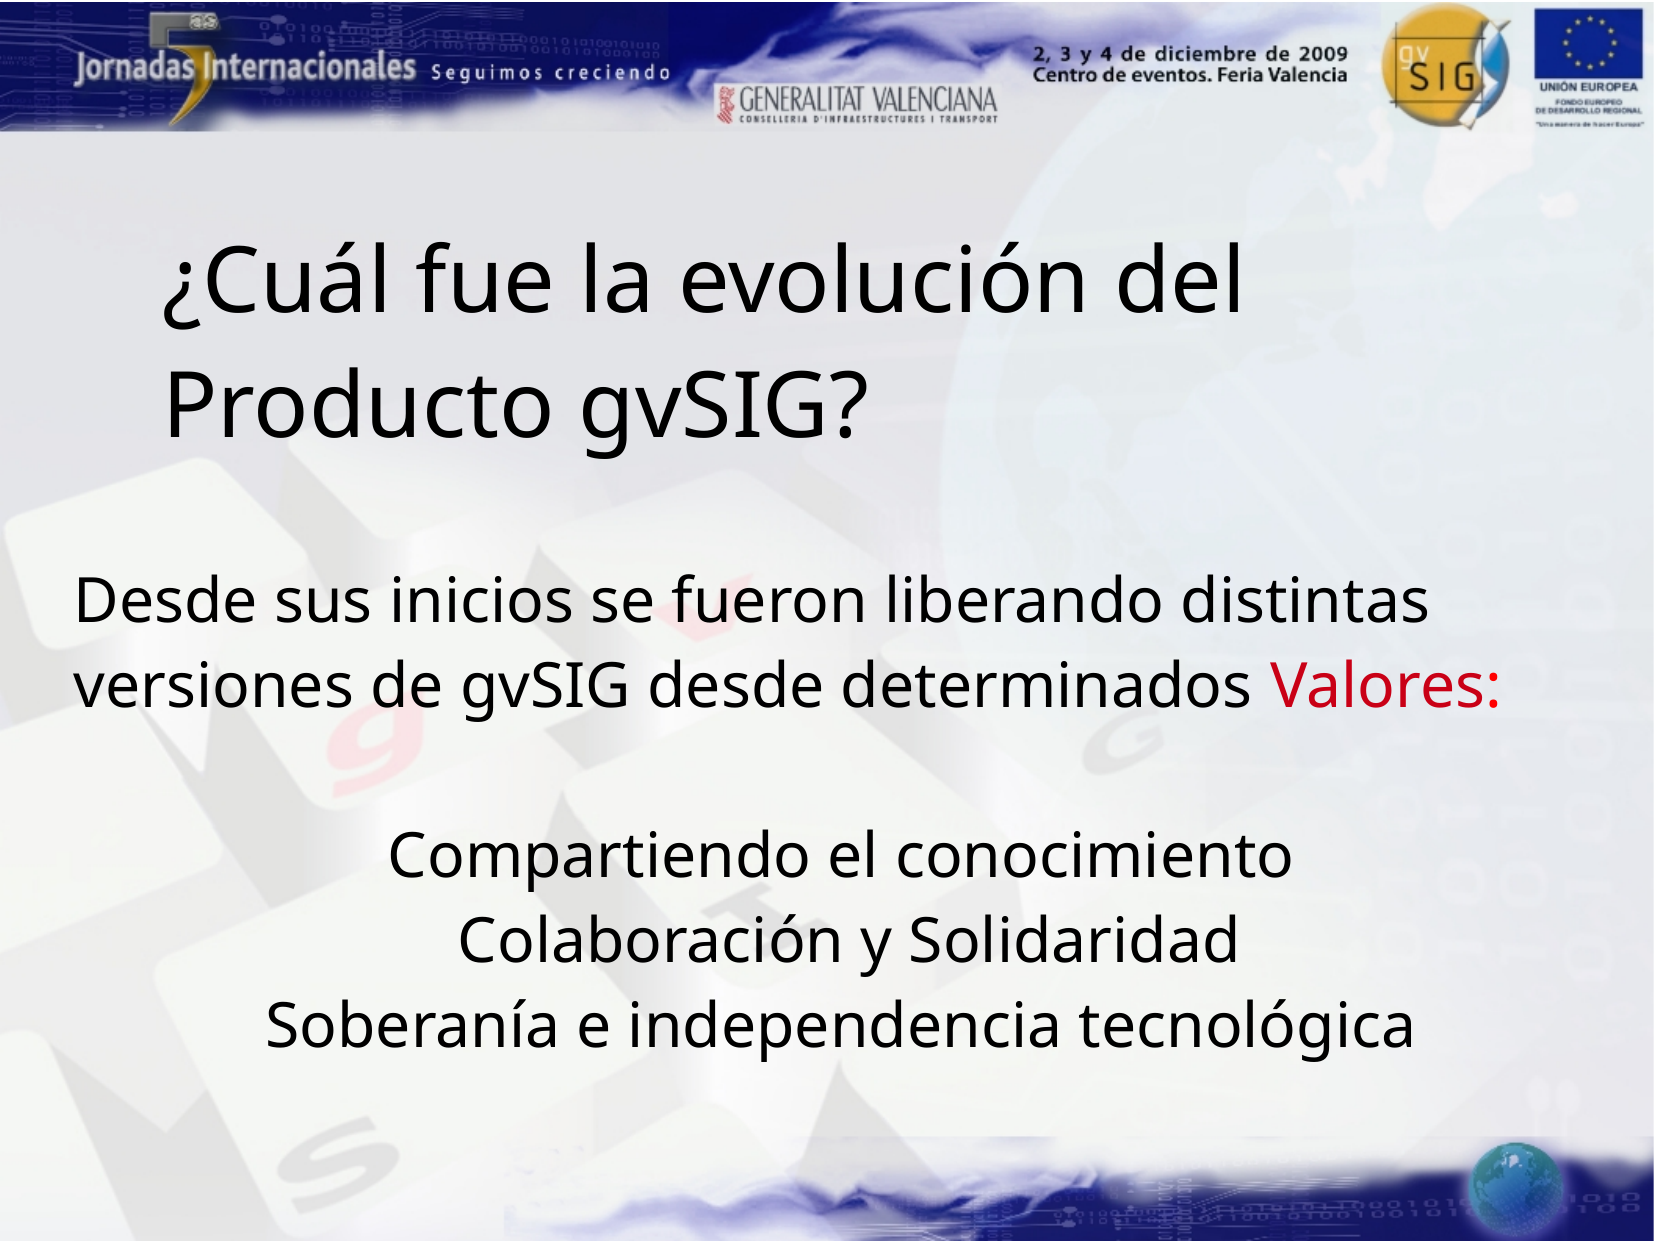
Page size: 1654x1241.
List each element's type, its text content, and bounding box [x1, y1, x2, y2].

text_box ¿Cuál fue la evolución del Producto gvSIG? [147, 206, 1388, 447]
text_box Desde sus inicios se fueron liberando distintas versiones de gvSIG desde determinados Valores: Compartiendo el conocimiento Colaboración y Solidaridad Soberanía e independencia tecnológica [59, 548, 1625, 1022]
picture [0, 2, 1654, 1241]
